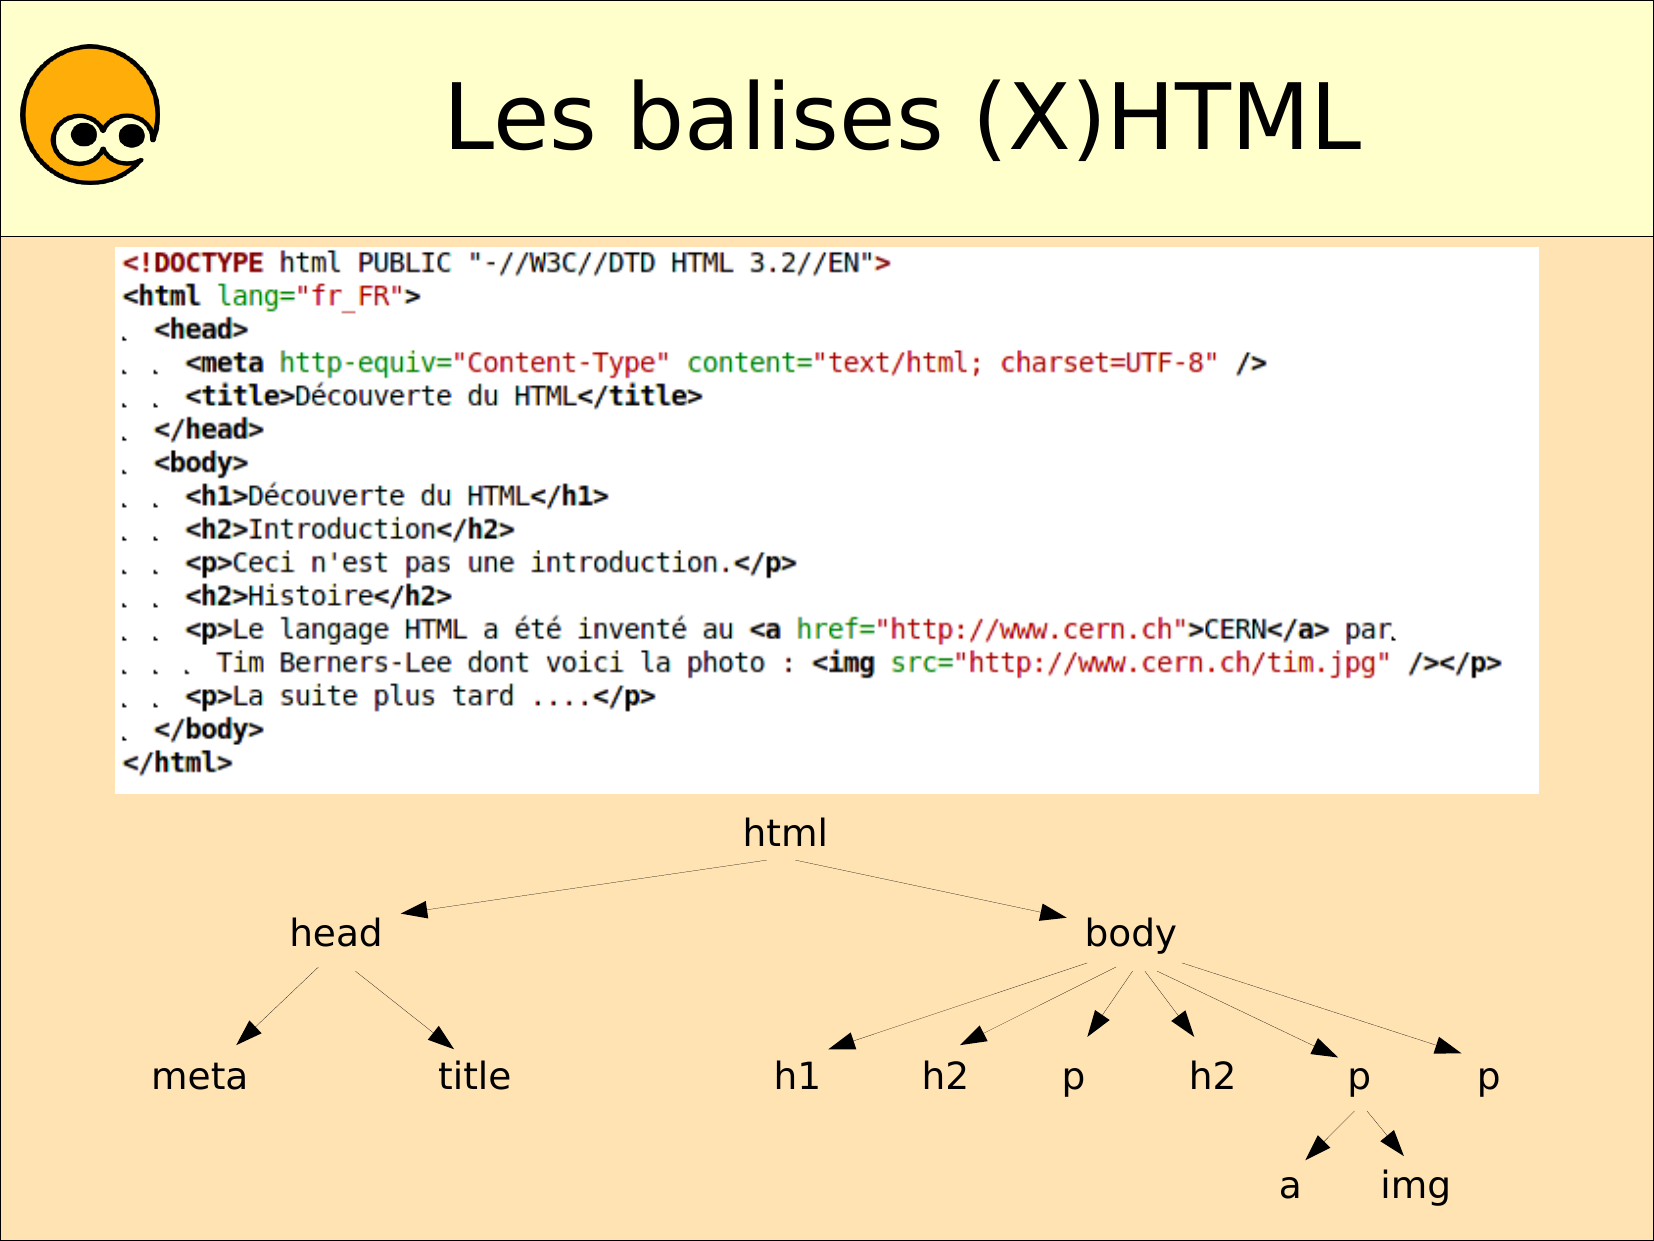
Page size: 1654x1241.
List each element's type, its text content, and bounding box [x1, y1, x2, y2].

text_box h2 [1174, 1047, 1252, 1106]
text_box body [1069, 904, 1193, 963]
text_box head [274, 904, 398, 963]
text_box h1 [758, 1047, 837, 1106]
text_box img [1365, 1156, 1467, 1215]
text_box meta [136, 1047, 264, 1106]
text_box title [423, 1047, 527, 1106]
text_box h2 [906, 1047, 985, 1106]
text_box html [727, 804, 844, 863]
text_box p [1332, 1047, 1386, 1106]
text_box a [1264, 1156, 1317, 1215]
text_box p [1046, 1047, 1101, 1106]
picture [20, 44, 159, 185]
title Les balises (X)HTML [159, 13, 1648, 222]
picture [115, 247, 1539, 794]
text_box p [1462, 1047, 1516, 1106]
